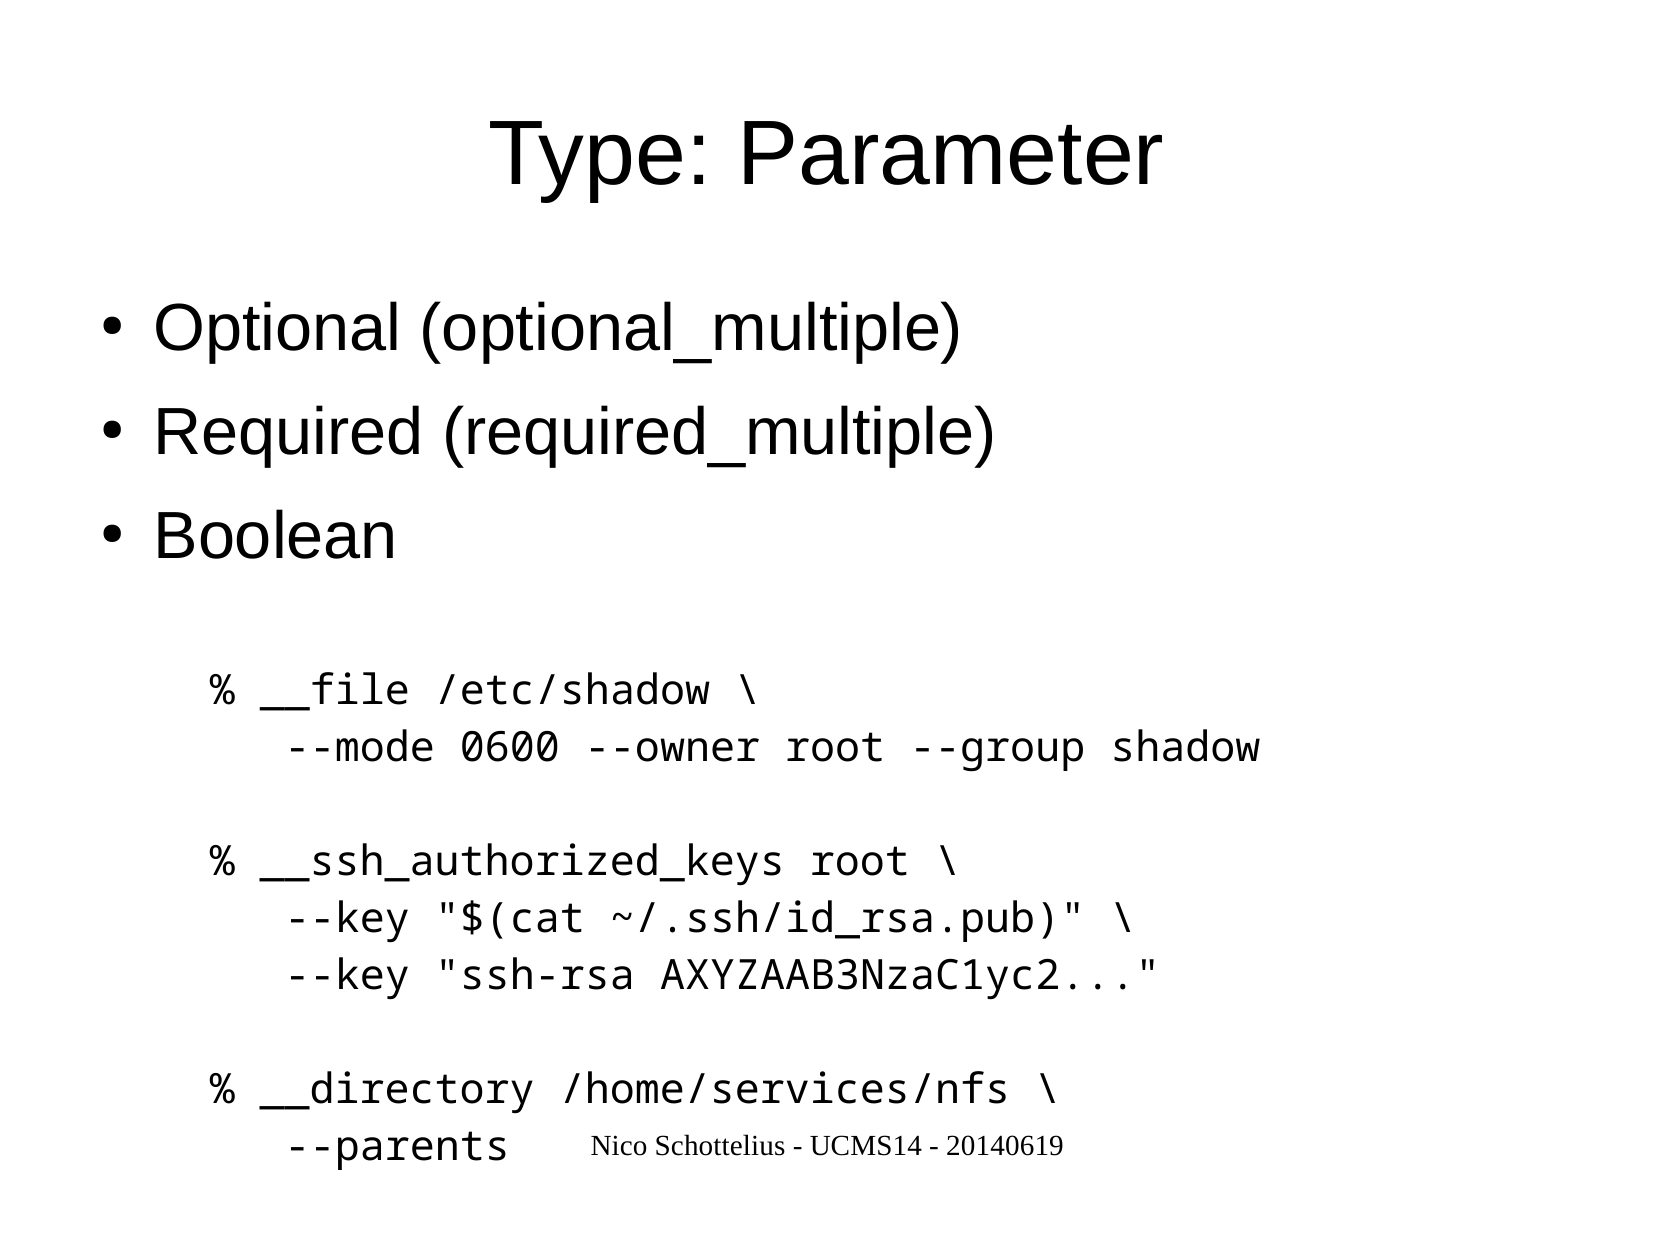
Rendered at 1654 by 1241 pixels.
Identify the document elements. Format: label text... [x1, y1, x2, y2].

text_box % __file /etc/shadow \ --mode 0600 --owner root --group shadow % __ssh_authorized_keys root \ --key "$(cat ~/.ssh/id_rsa.pub)" \ --key "ssh-rsa AXYZAAB3NzaC1yc2..." % __directory /home/services/nfs \ --parents [194, 652, 1470, 1241]
title Type: Parameter [82, 49, 1571, 257]
list Optional (optional_multiple) Required (required_multiple) Boolean [82, 290, 1538, 630]
